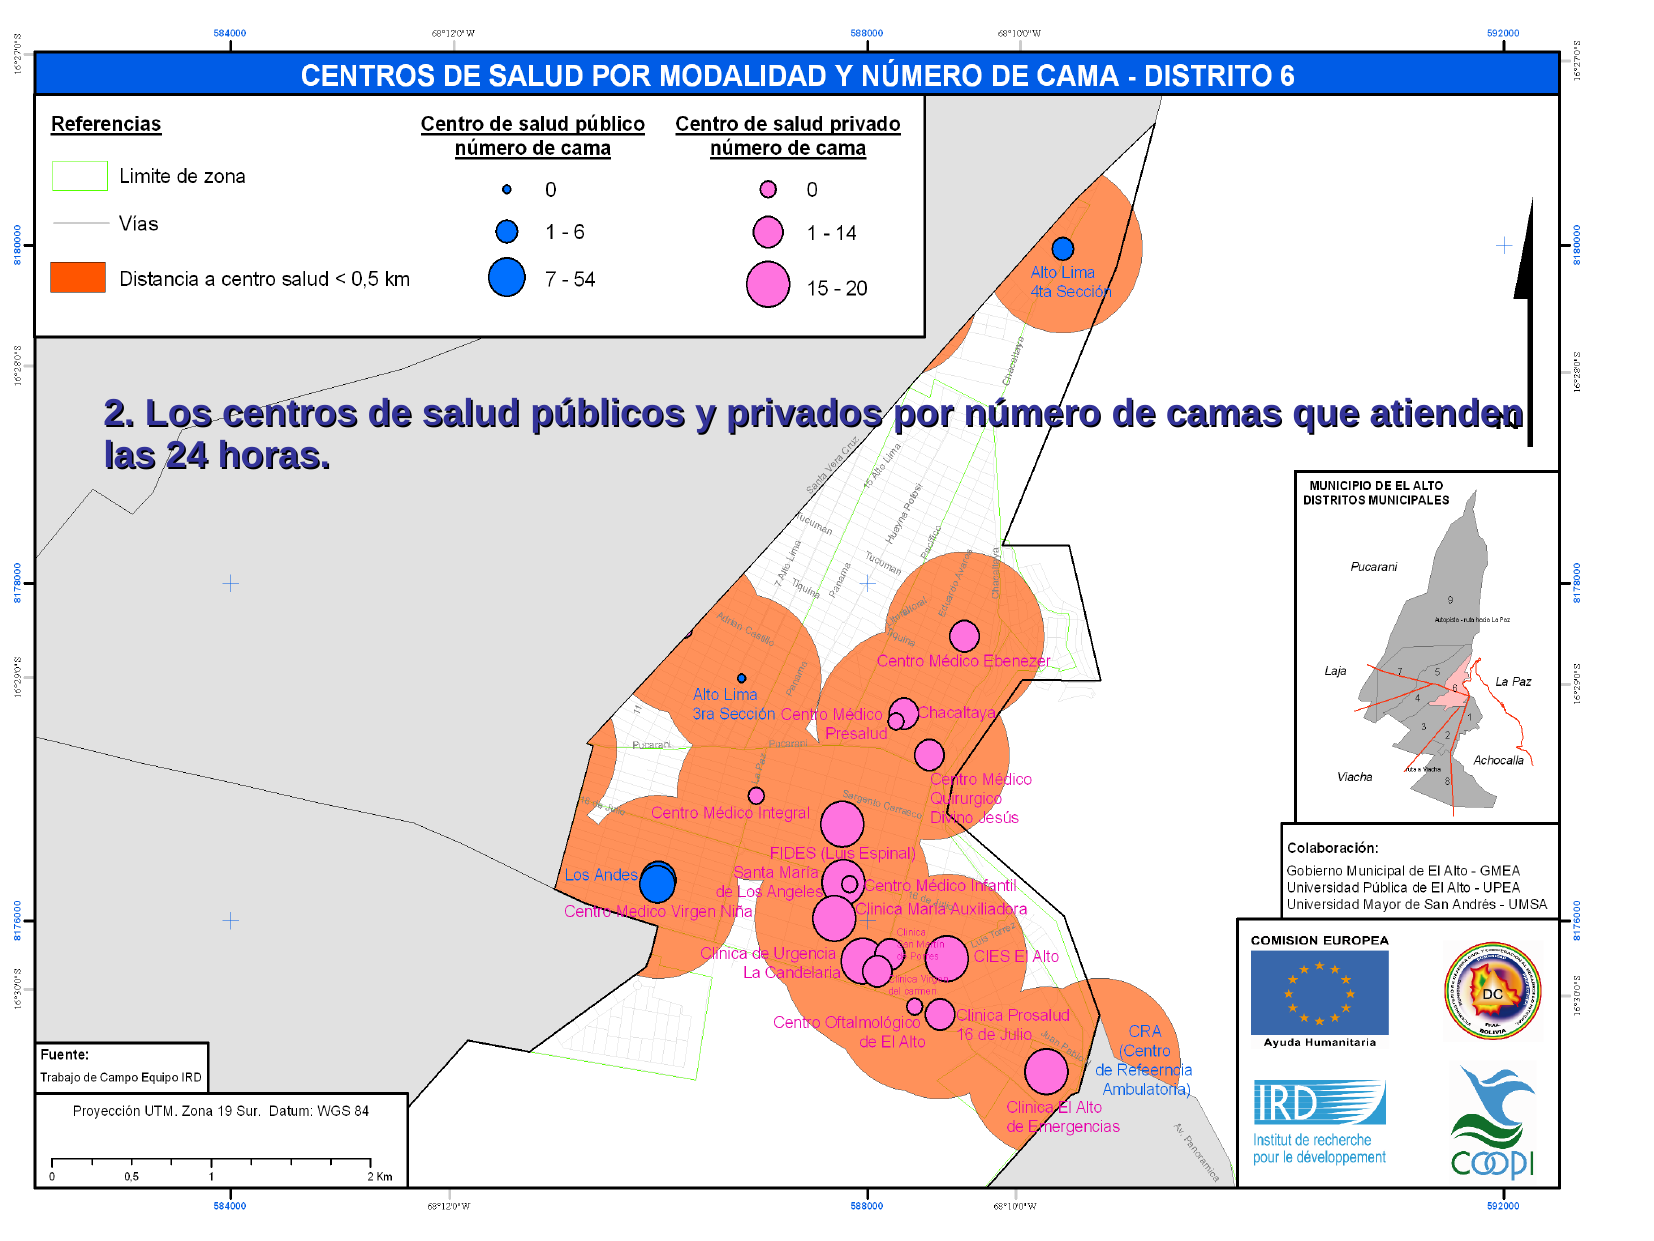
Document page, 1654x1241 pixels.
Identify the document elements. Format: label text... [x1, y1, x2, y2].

picture [0, 0, 1654, 1241]
text_box 2. Los centros de salud públicos y privados por número de camas que atienden las 24 horas. [88, 383, 1551, 484]
